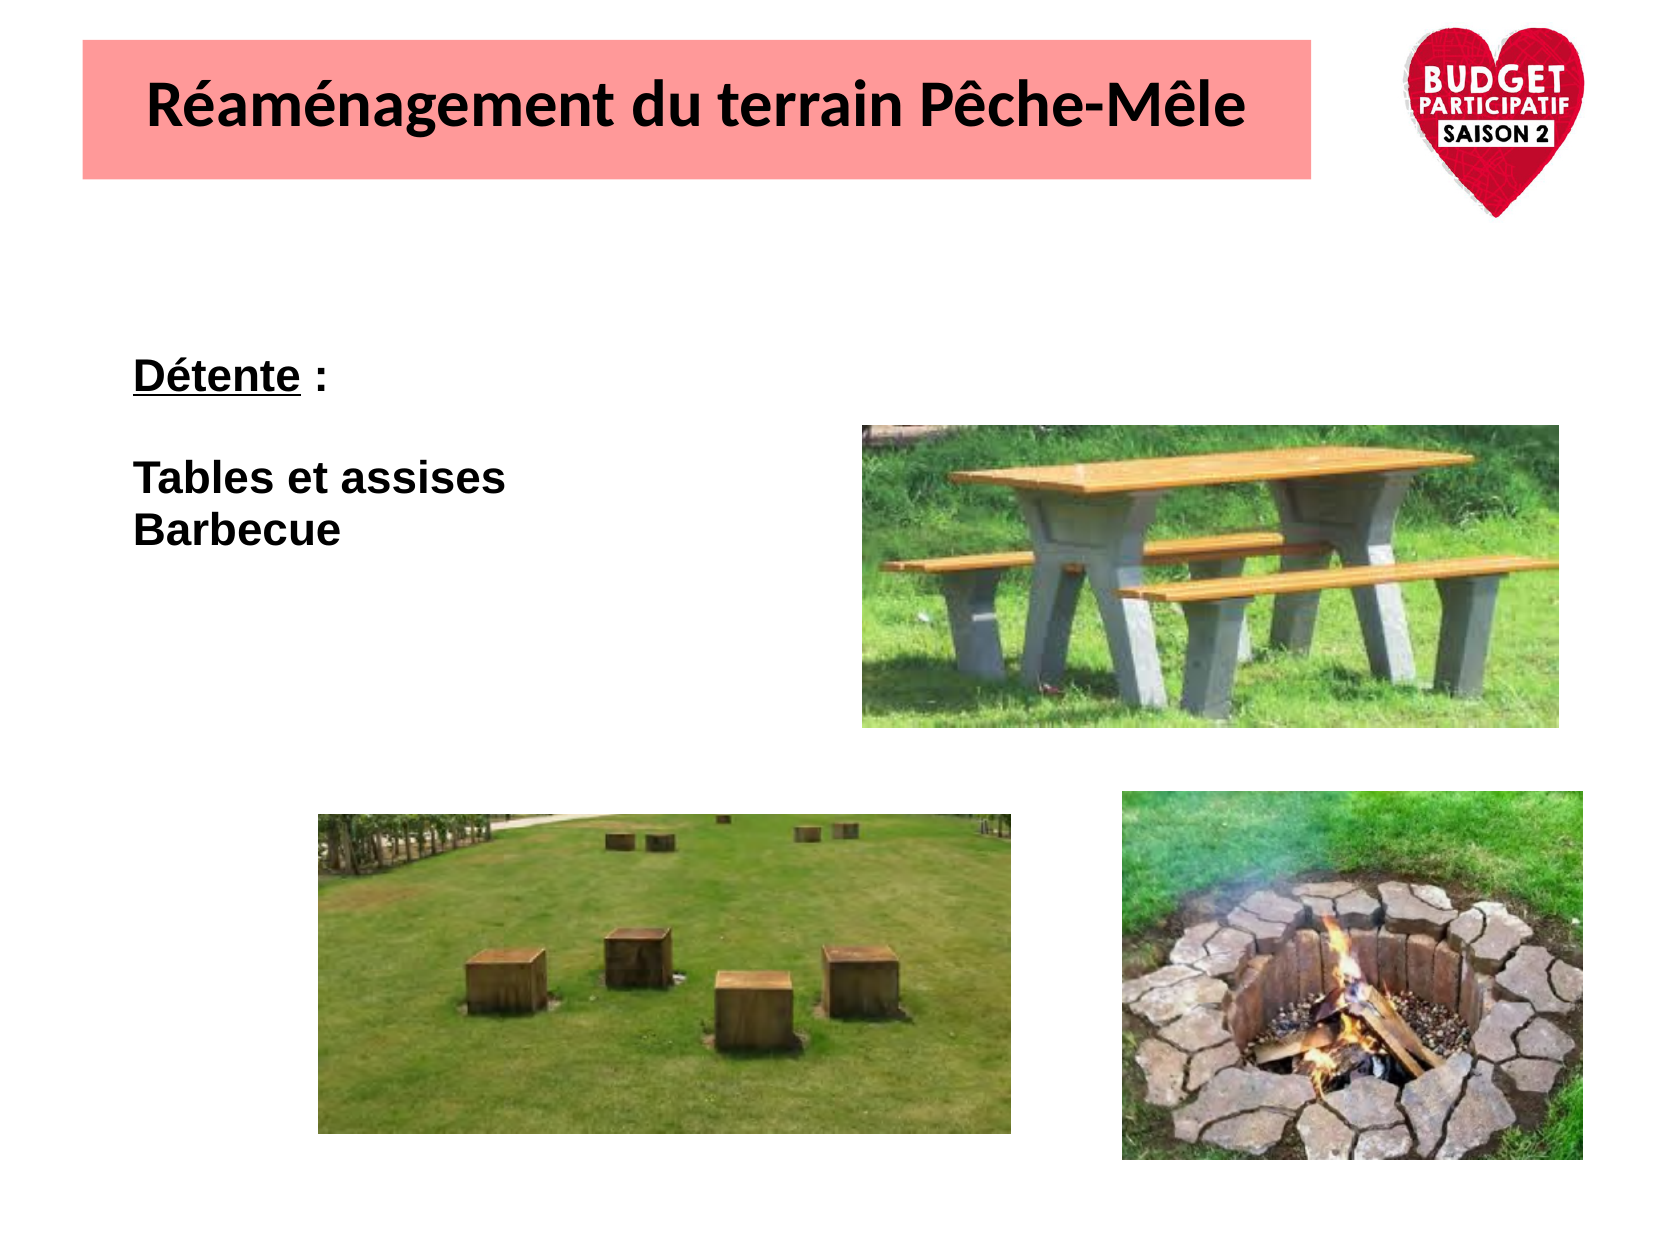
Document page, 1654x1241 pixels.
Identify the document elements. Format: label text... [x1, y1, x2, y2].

picture [1122, 791, 1583, 1160]
picture [318, 814, 1011, 1134]
picture [1349, 22, 1642, 225]
picture [862, 425, 1559, 728]
title Réaménagement du terrain Pêche-Mêle [82, 39, 1312, 180]
text_box Détente : Tables et assises Barbecue [118, 342, 733, 615]
